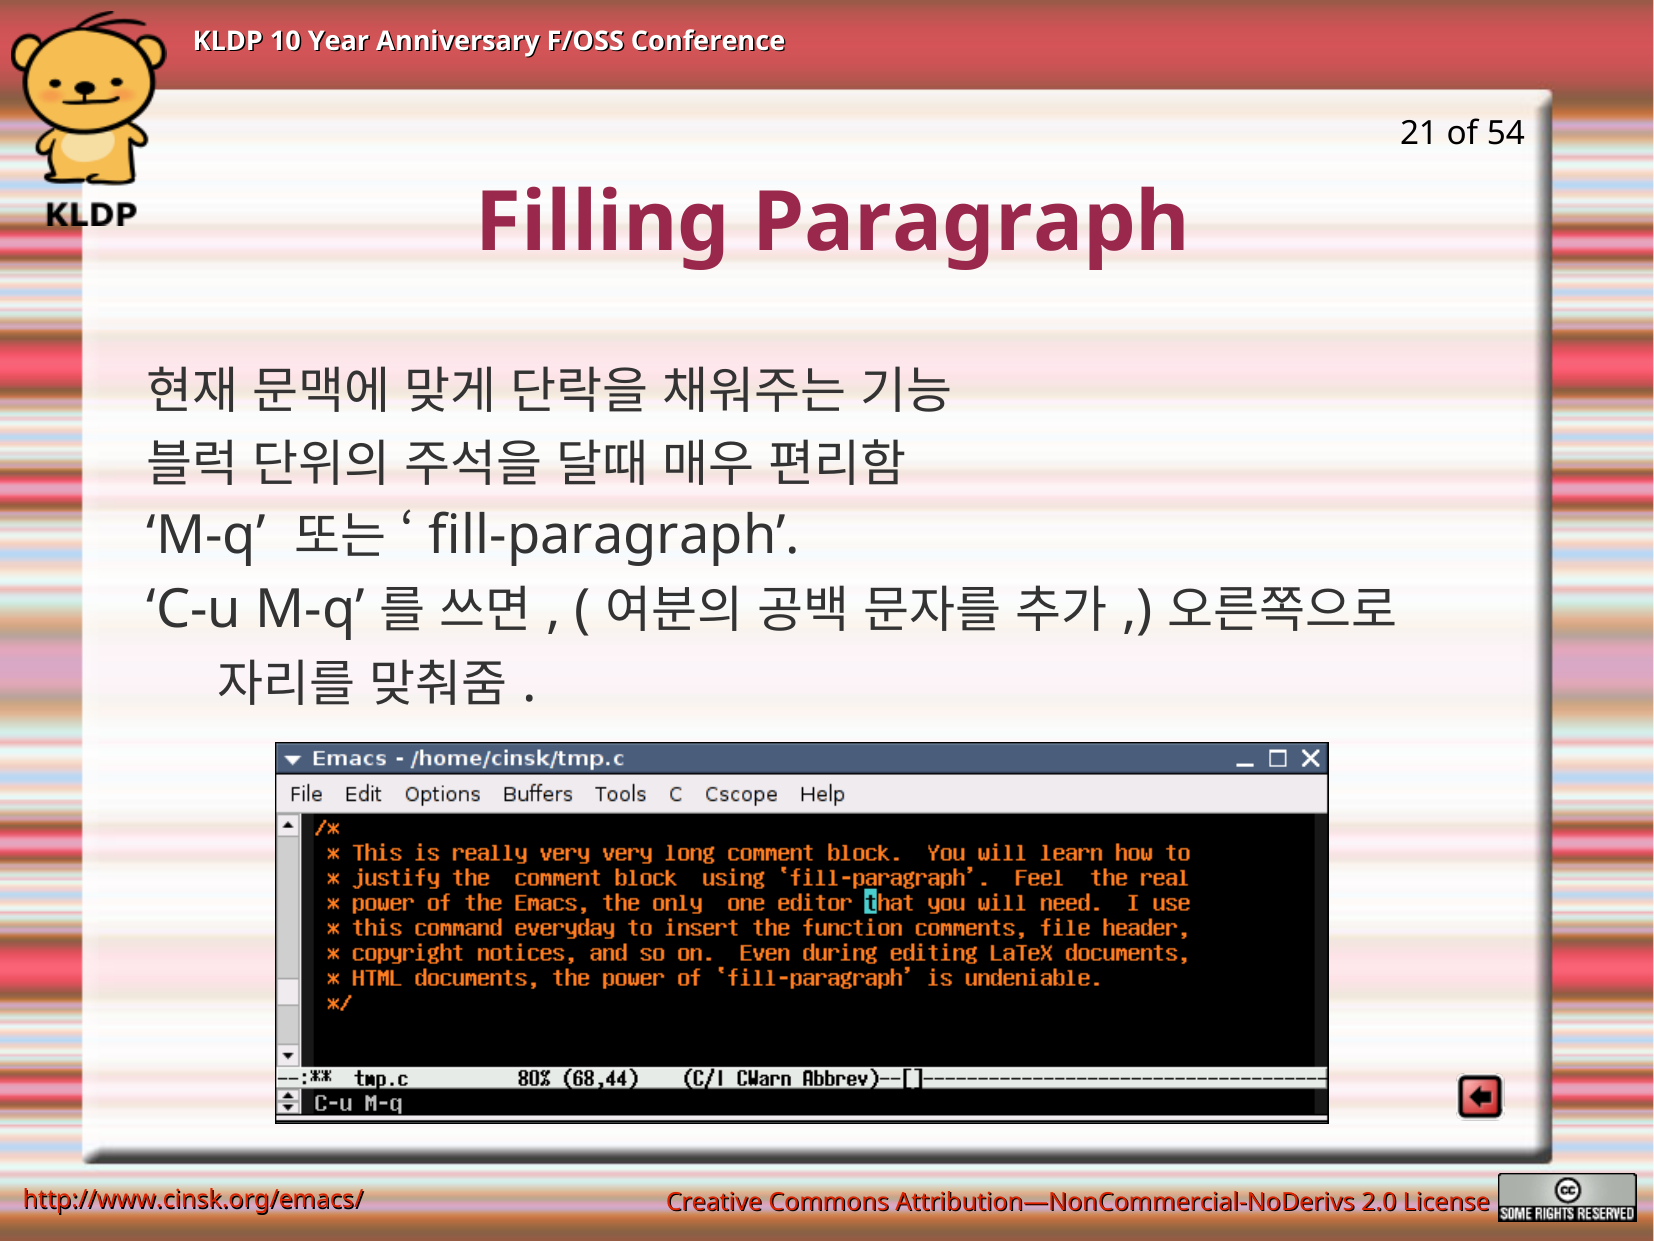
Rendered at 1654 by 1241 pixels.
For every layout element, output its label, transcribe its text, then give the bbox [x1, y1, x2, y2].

picture [0, 0, 1654, 1241]
list 현재 문맥에 맞게 단락을 채워주는 기능 블럭 단위의 주석을 달때 매우 편리함 ‘M-q’ 또는 ‘fill-paragraph’. ‘C-u M-q’를 쓰면, (여분의 공백 문자를 추가,)오른쪽으로 자리를 맞춰줌. [134, 350, 1516, 1133]
title Filling Paragraph [121, 114, 1534, 322]
